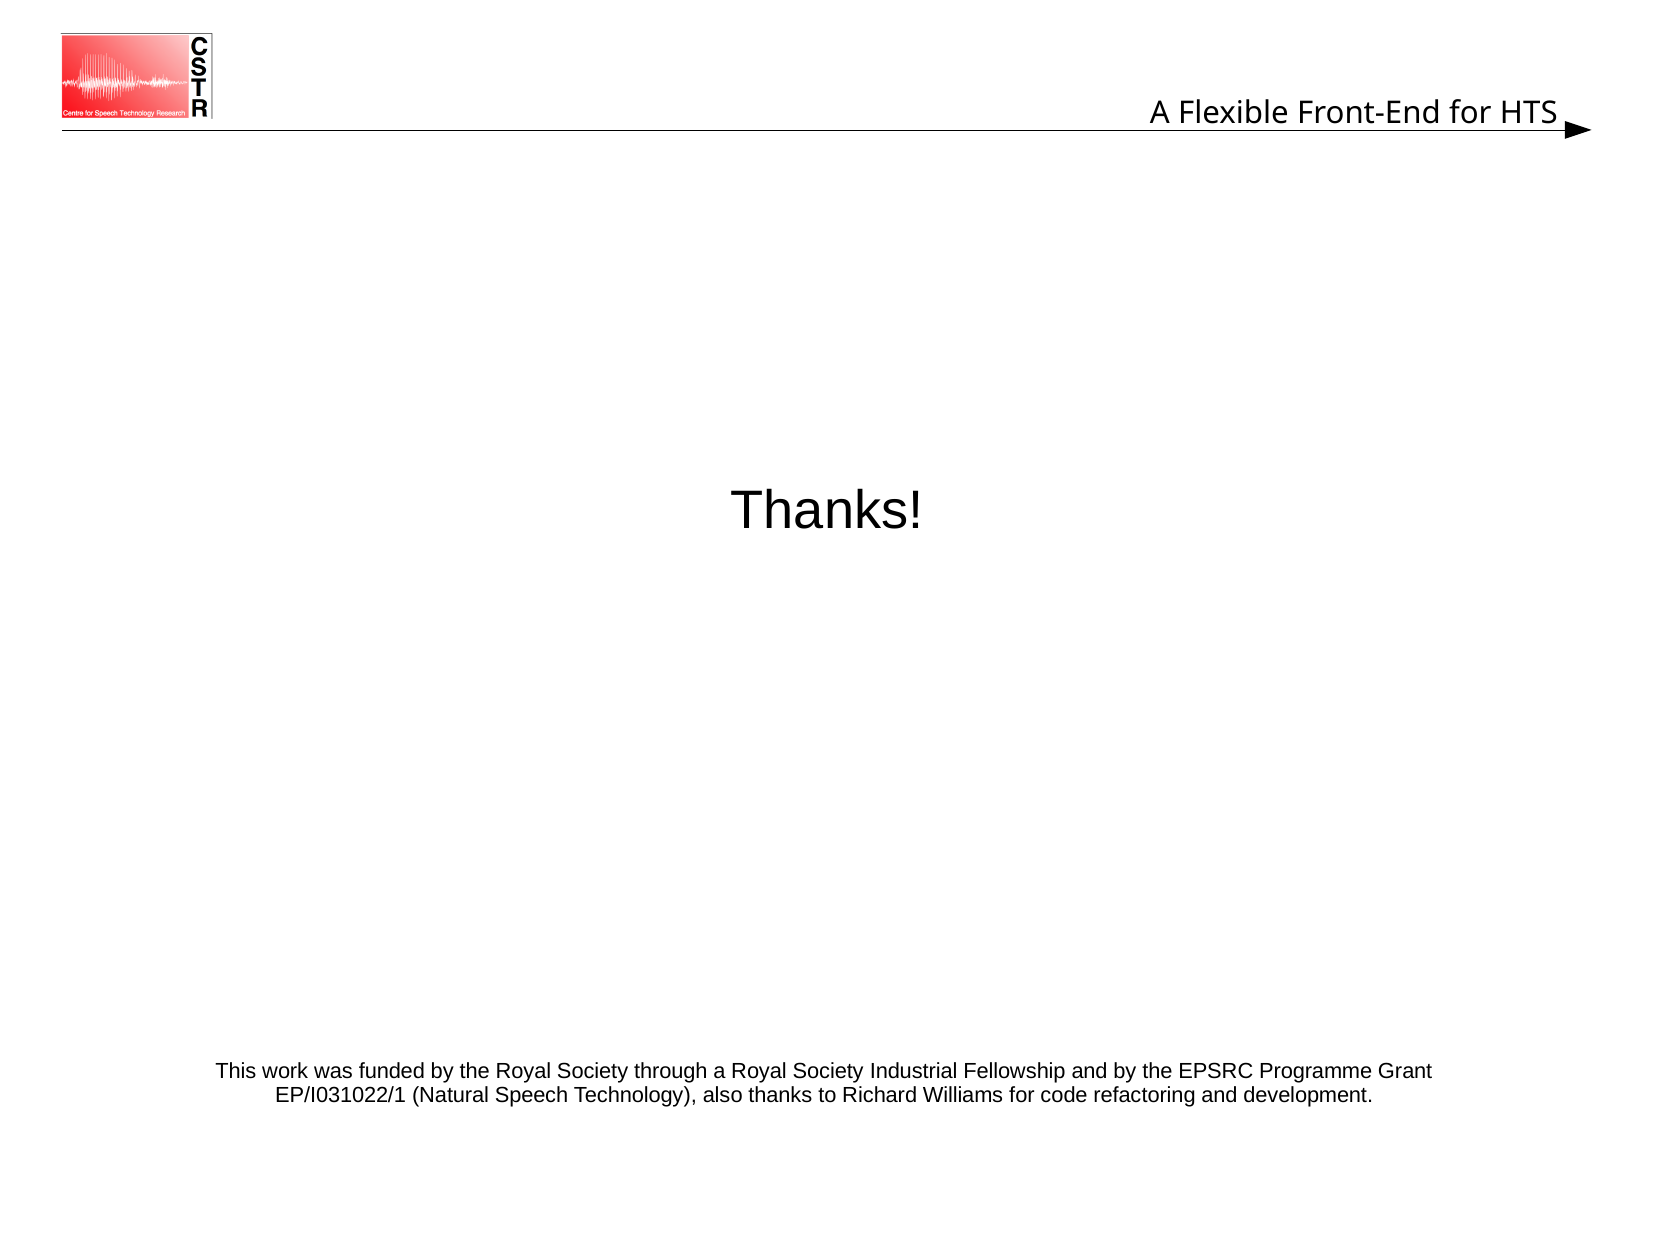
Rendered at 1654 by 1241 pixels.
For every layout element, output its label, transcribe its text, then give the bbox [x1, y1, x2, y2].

picture [60, 32, 213, 119]
text_box A Flexible Front-End for HTS [1135, 82, 1571, 141]
text_box Thanks! [715, 472, 938, 548]
text_box This work was funded by the Royal Society through a Royal Society Industrial Fellowship and by the EPSRC Programme Grant EP/I031022/1 (Natural Speech Technology), also thanks to Richard Williams for code refactoring and development. [200, 1051, 1453, 1229]
